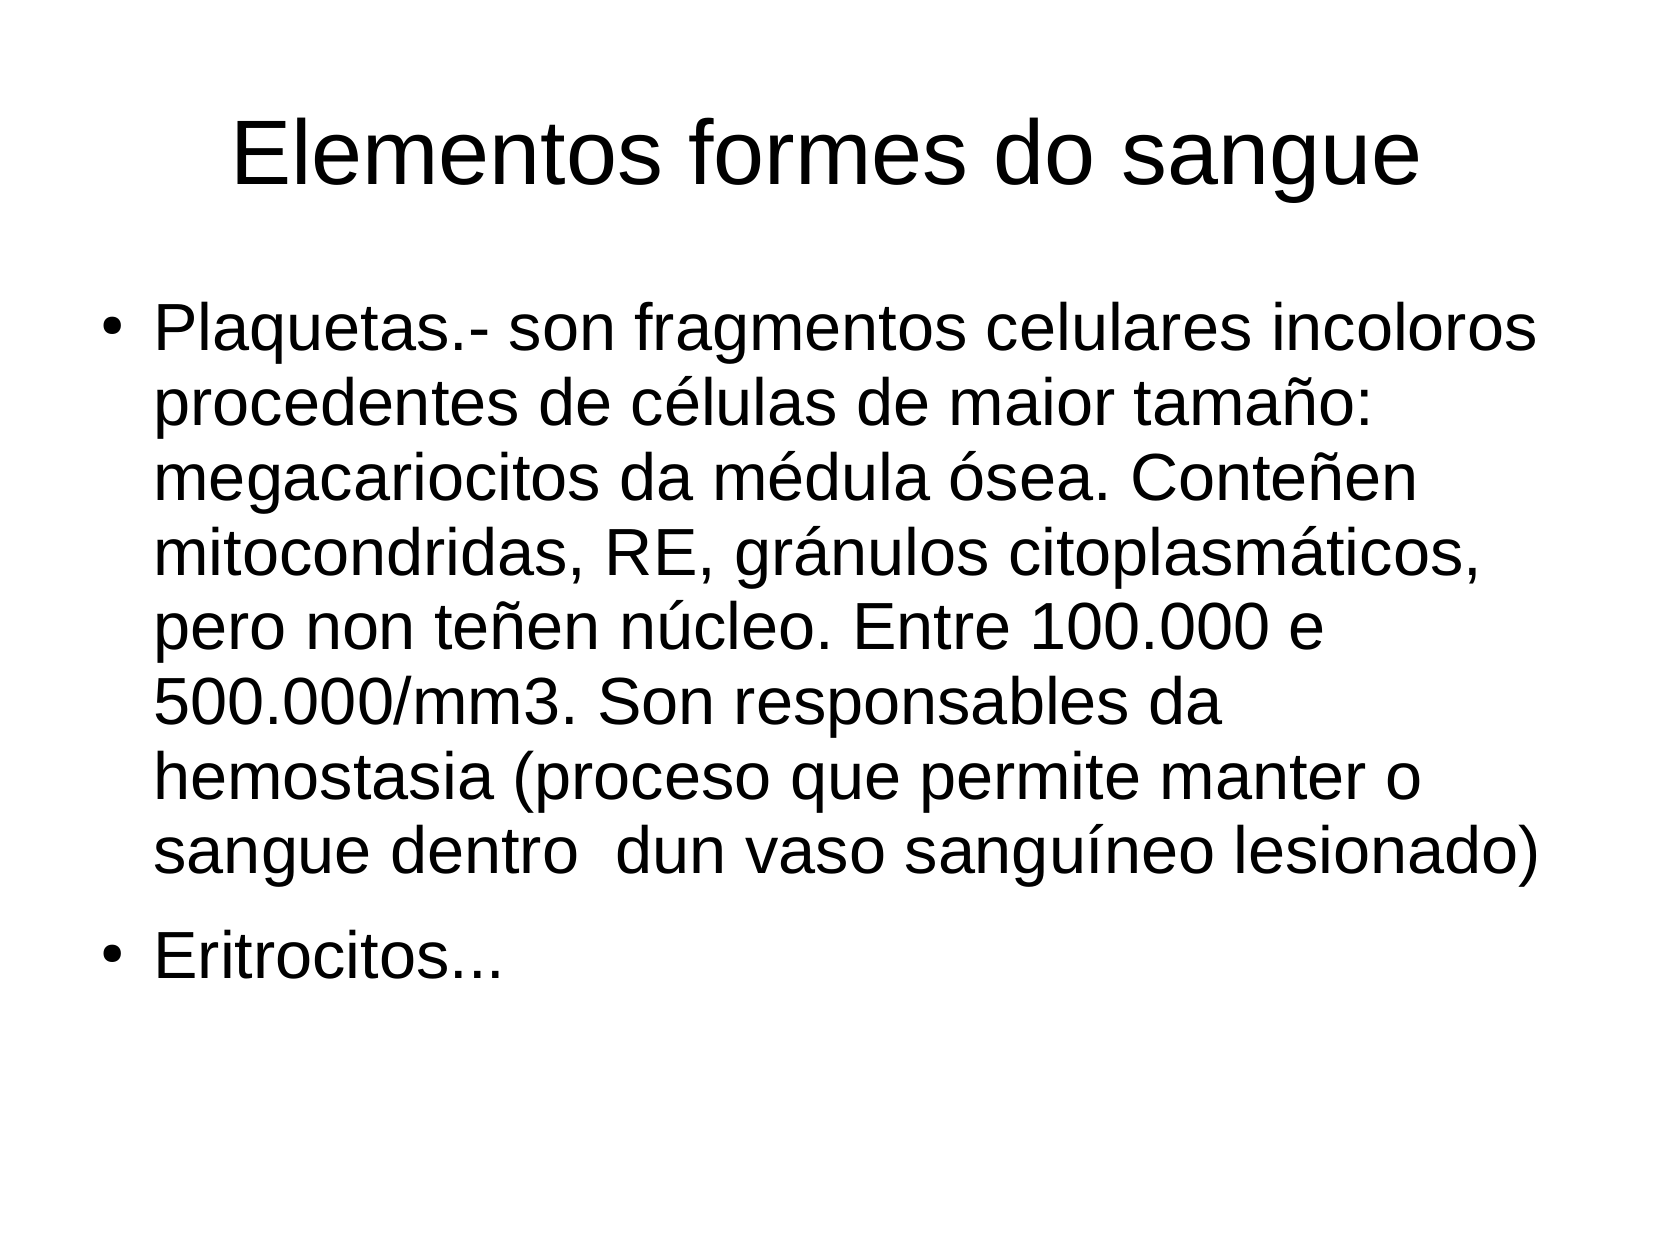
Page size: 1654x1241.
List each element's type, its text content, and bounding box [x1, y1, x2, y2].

title Elementos formes do sangue [82, 49, 1571, 257]
list Plaquetas.- son fragmentos celulares incoloros procedentes de células de maior tamaño: megacariocitos da médula ósea. Conteñen mitocondridas, RE, gránulos citoplasmáticos, pero non teñen núcleo. Entre 100.000 e 500.000/mm3. Son responsables da hemostasia (proceso que permite manter o sangue dentro dun vaso sanguíneo lesionado) Eritrocitos... [82, 290, 1571, 1010]
